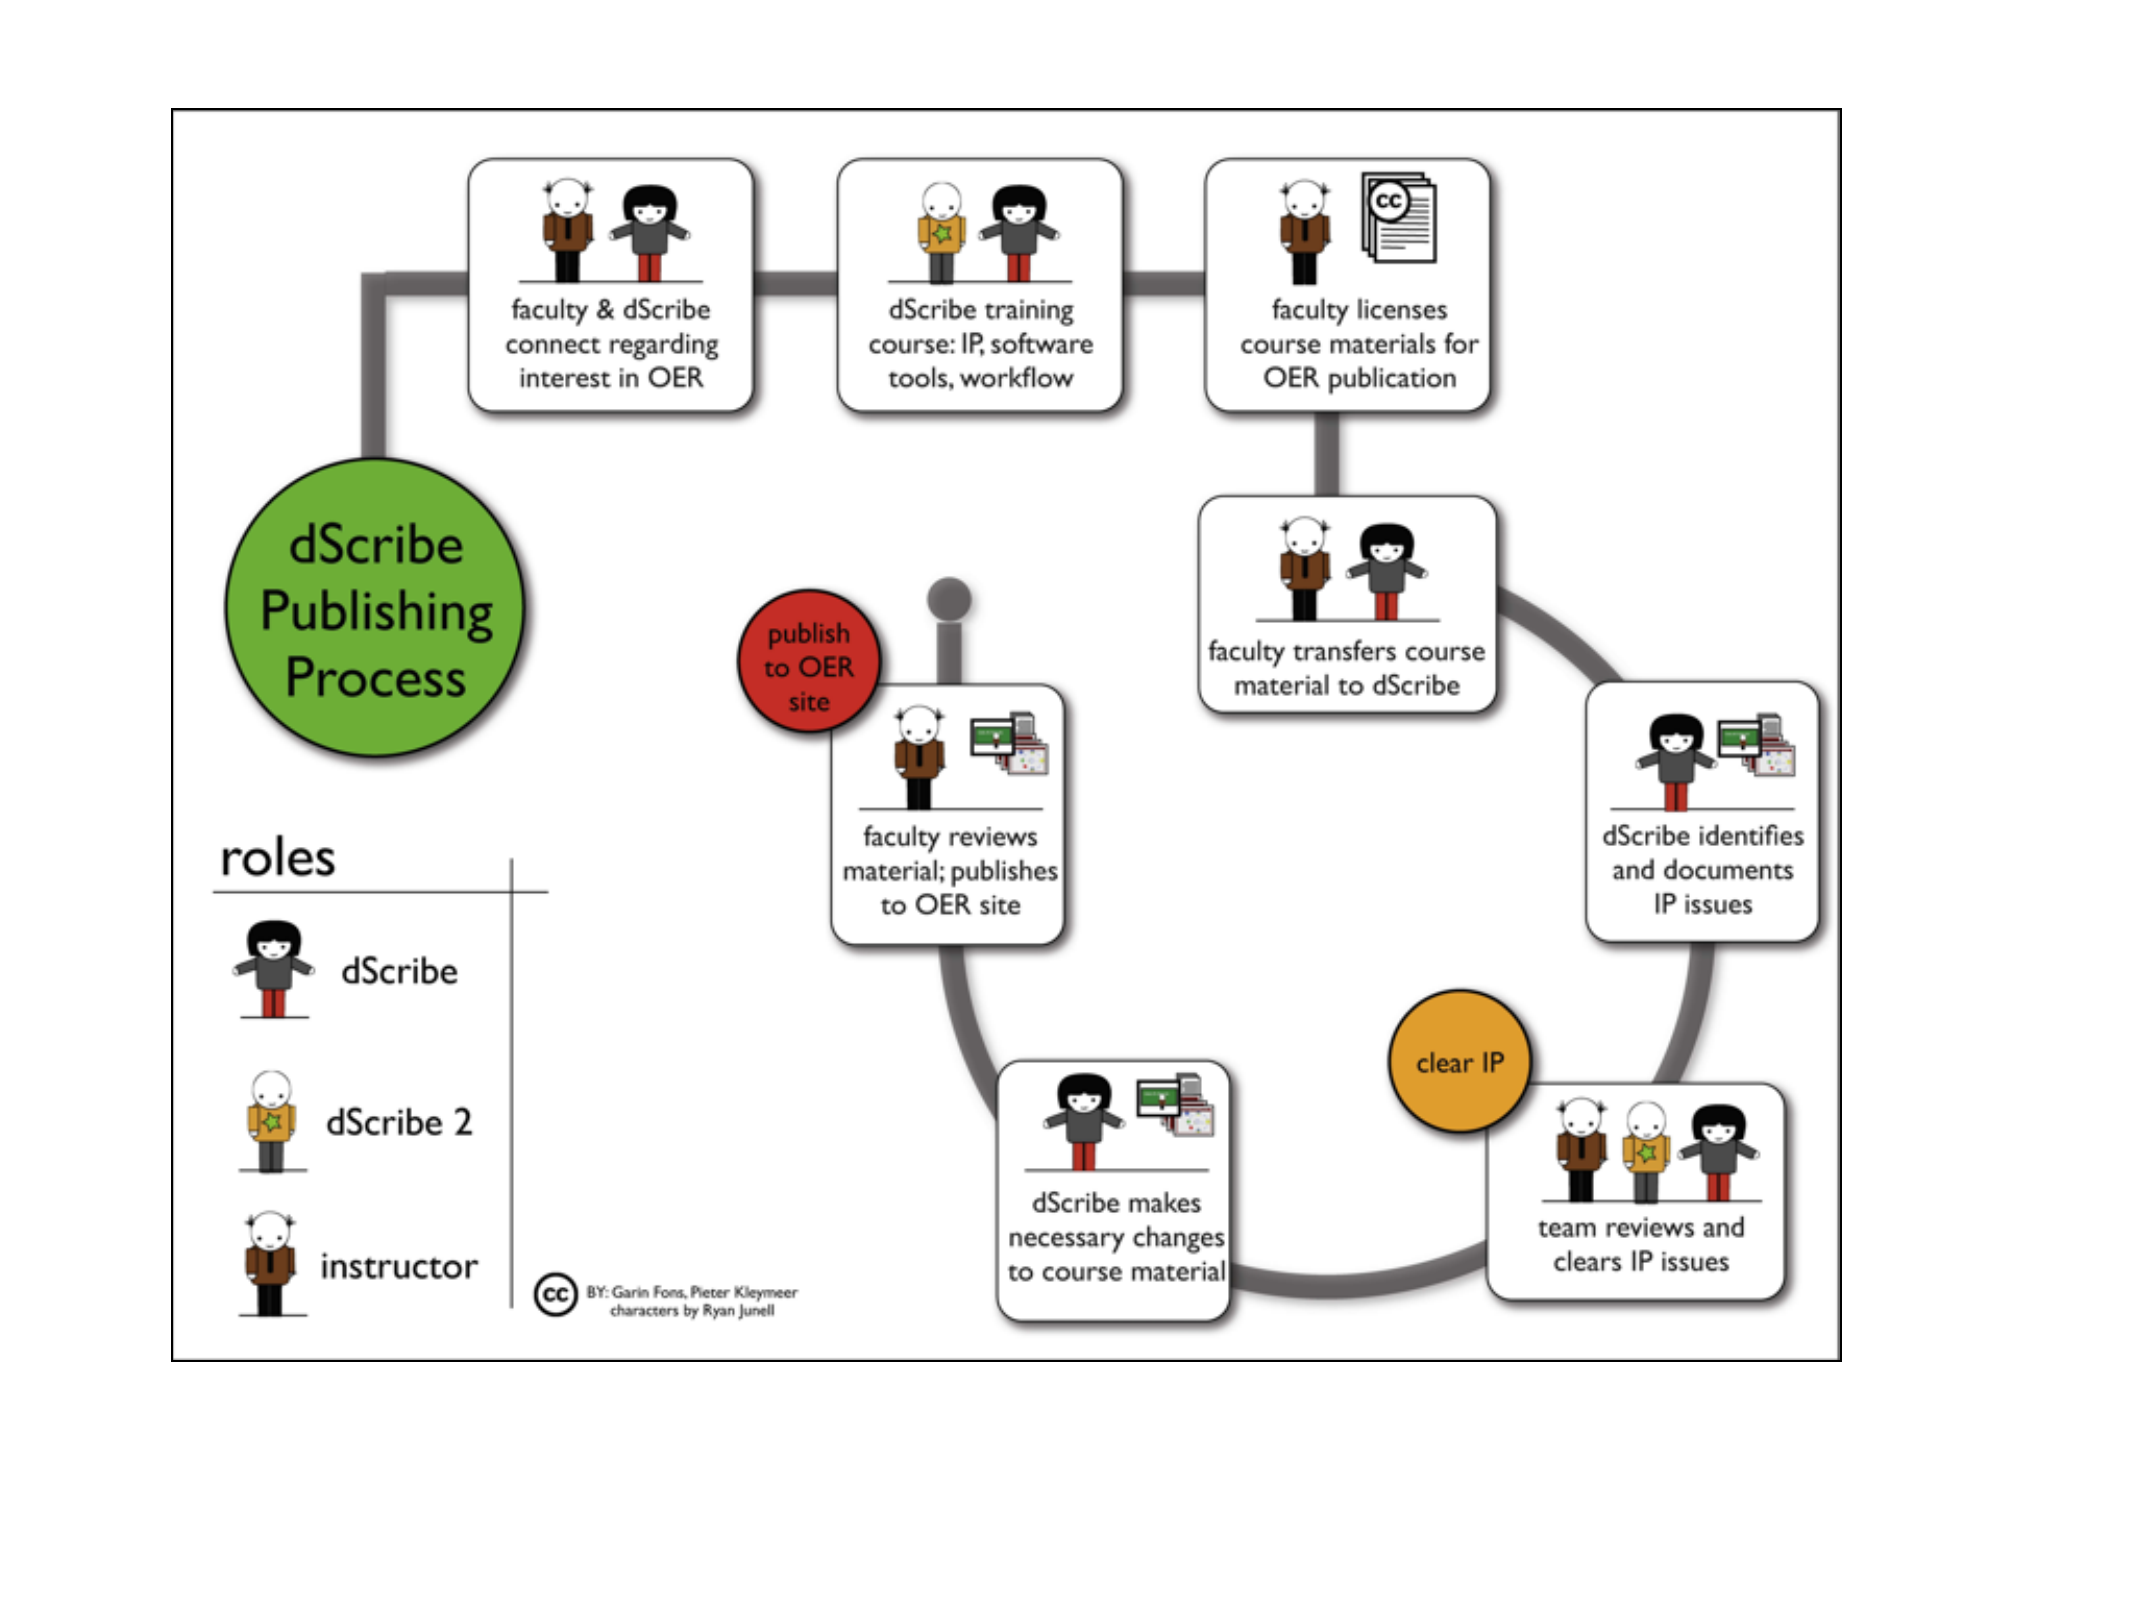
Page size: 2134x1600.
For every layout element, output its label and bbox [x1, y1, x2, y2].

picture [172, 110, 1840, 1361]
